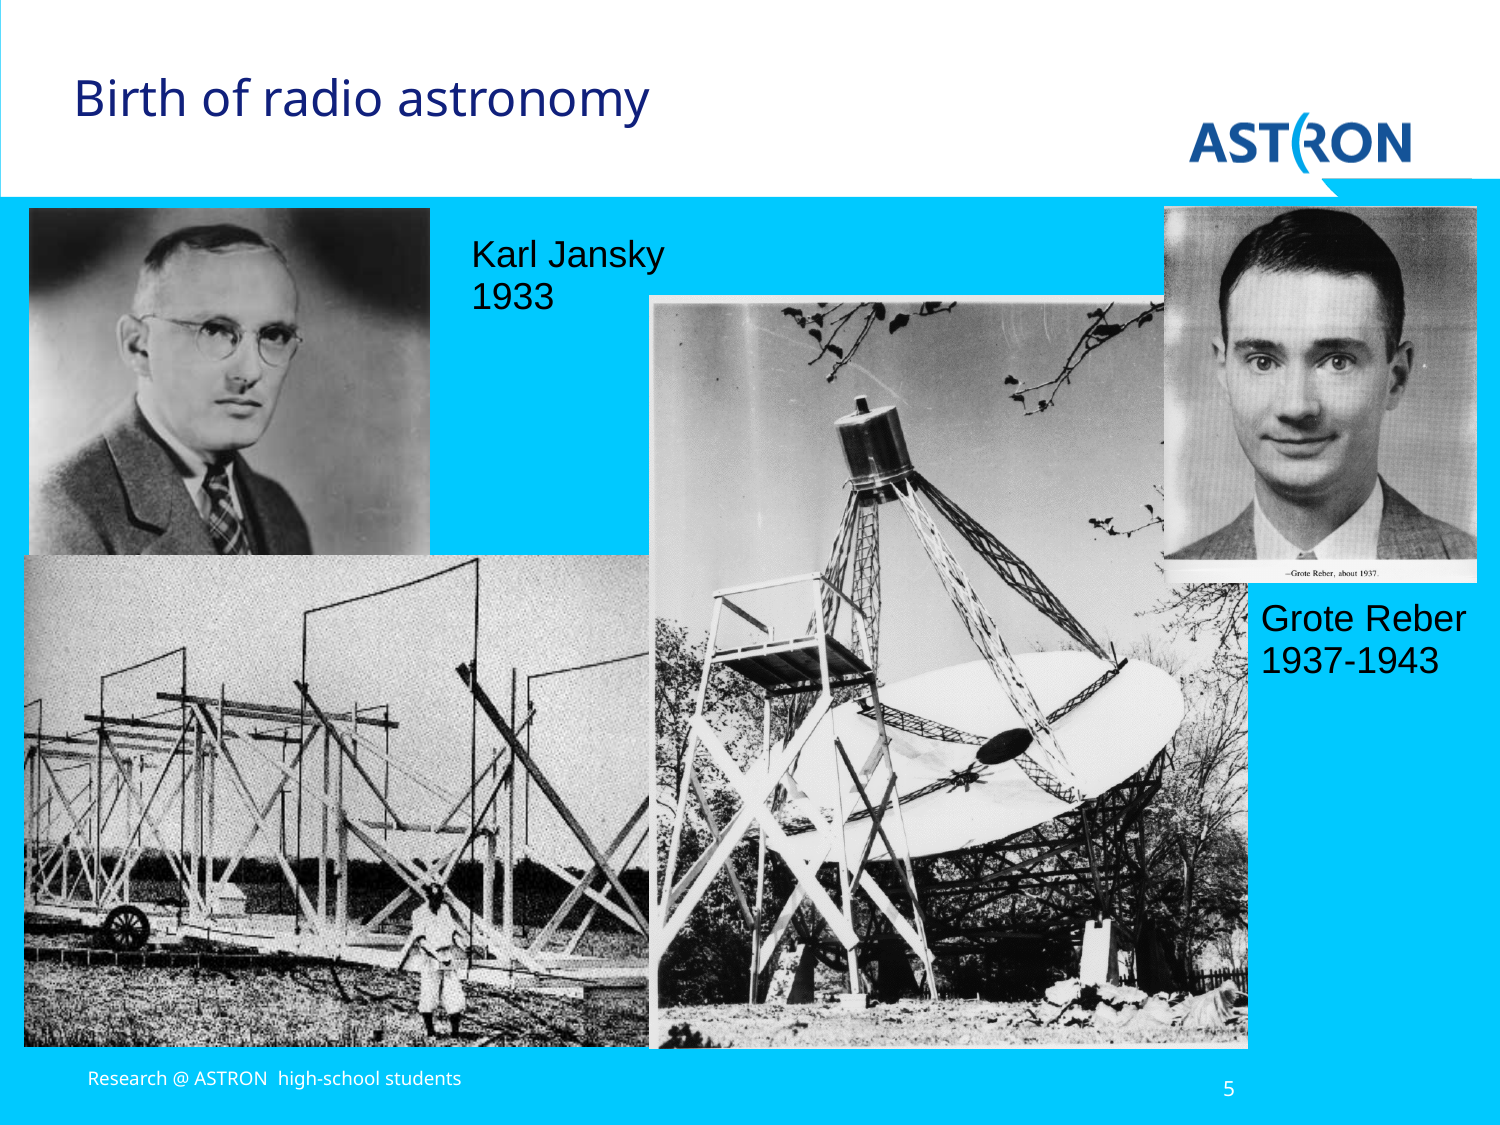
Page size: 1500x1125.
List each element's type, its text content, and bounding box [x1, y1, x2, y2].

text_box Grote Reber 1937-1943 [1246, 590, 1482, 689]
picture [25, 207, 1476, 1048]
text_box Research @ ASTRON high-school students [87, 1062, 1055, 1125]
text_box Karl Jansky 1933 [456, 226, 680, 325]
picture [0, 0, 1500, 196]
text_box Birth of radio astronomy [58, 58, 1064, 170]
text_box <number> [1208, 1062, 1409, 1125]
